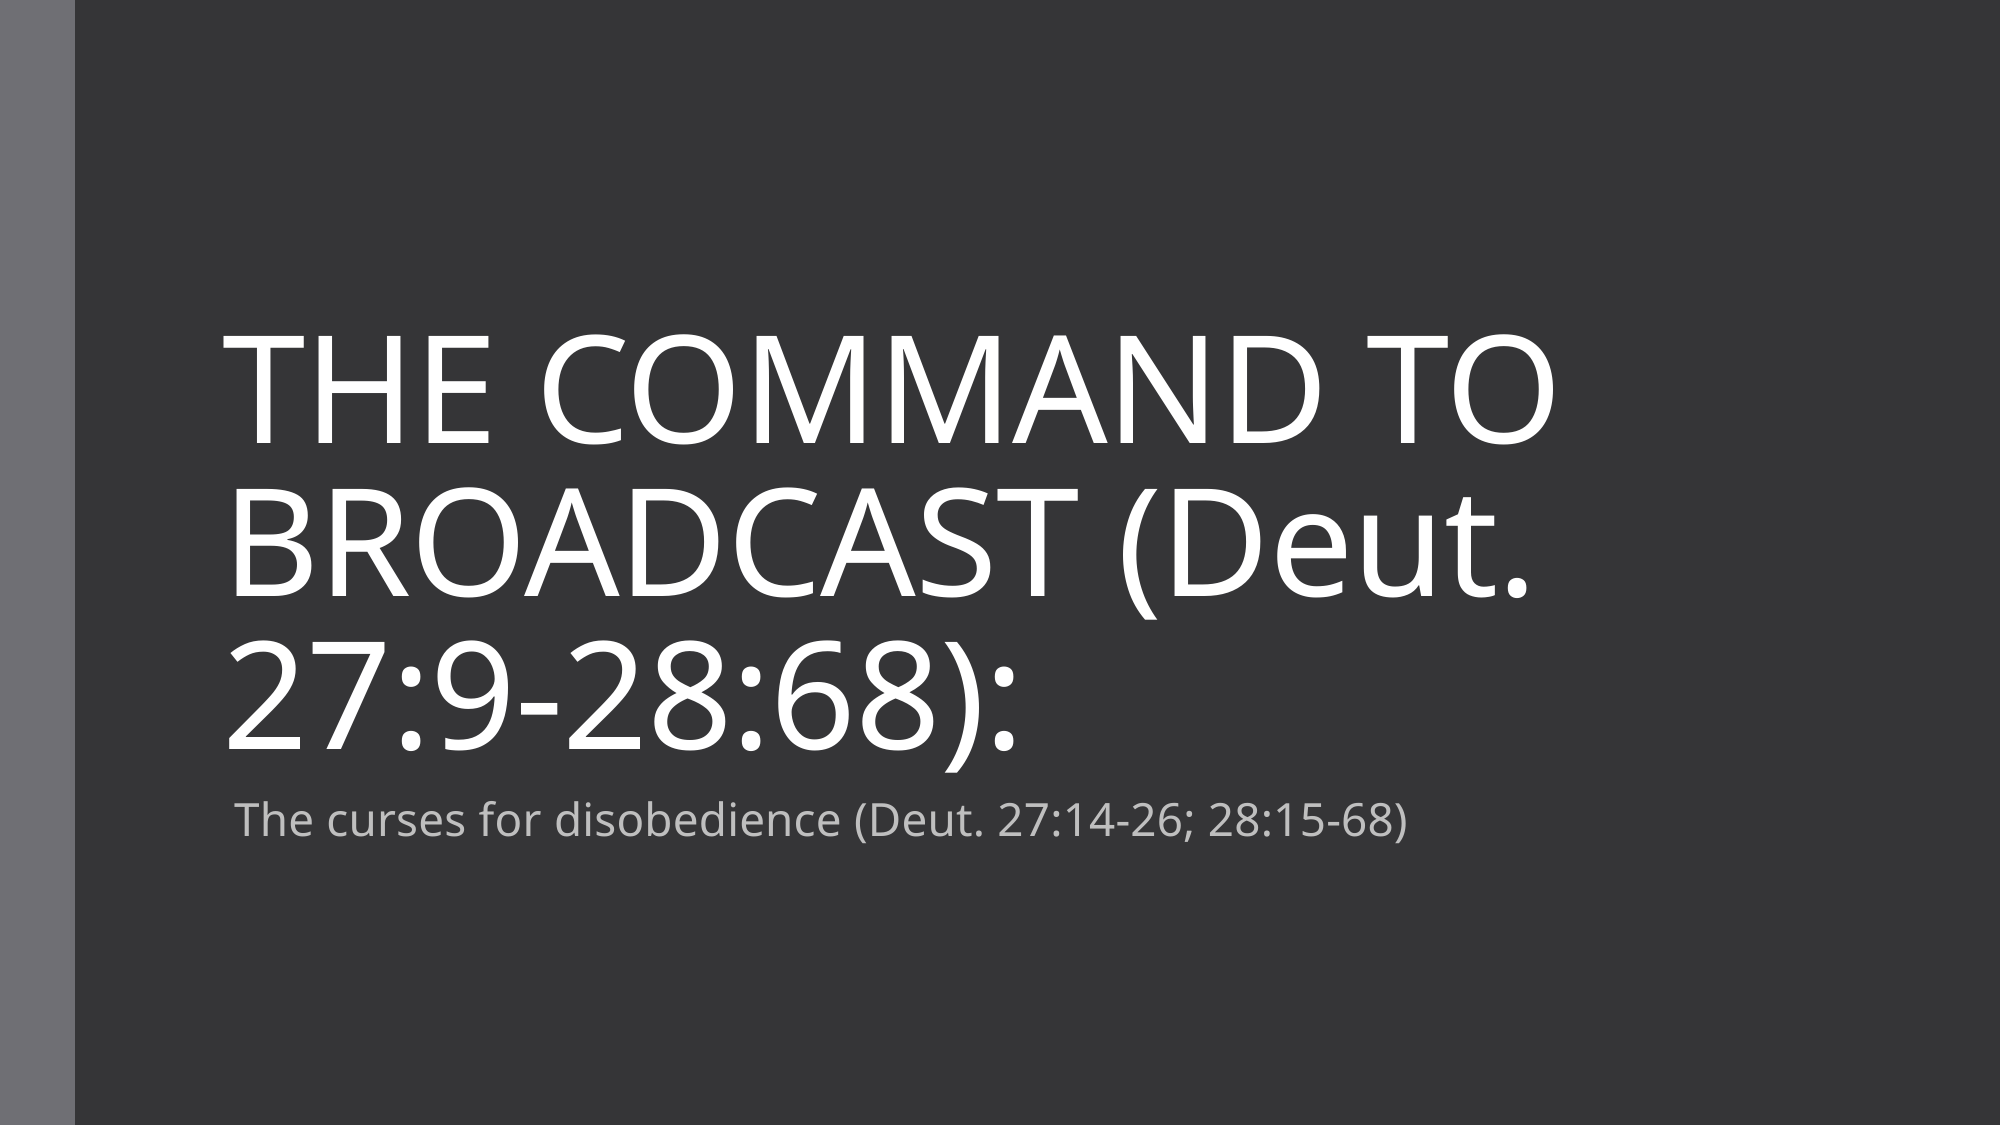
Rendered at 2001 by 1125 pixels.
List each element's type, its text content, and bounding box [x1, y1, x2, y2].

title THE COMMAND TO BROADCAST (Deut. 27:9-28:68): [206, 124, 1752, 787]
subtitle The curses for disobedience (Deut. 27:14-26; 28:15-68) [206, 787, 1752, 1066]
